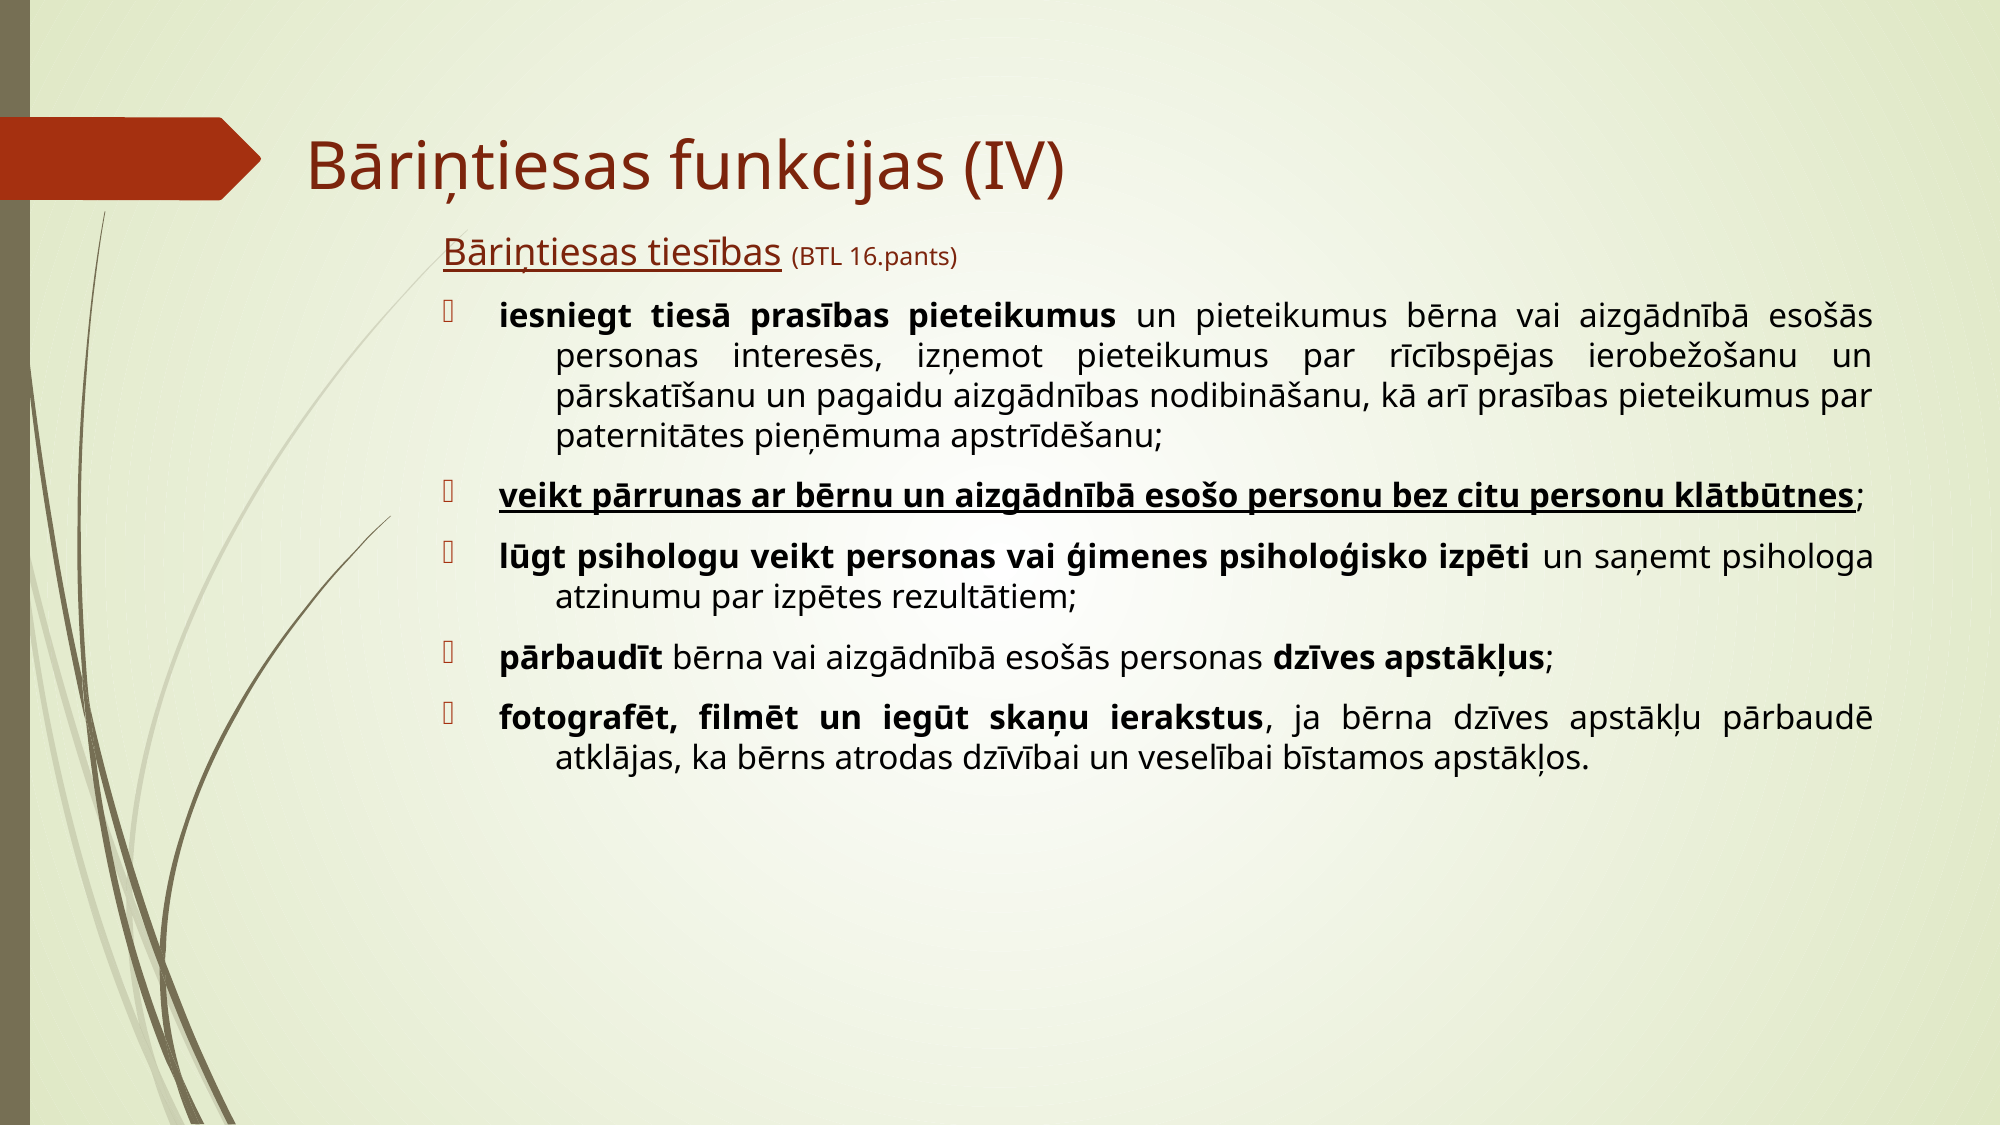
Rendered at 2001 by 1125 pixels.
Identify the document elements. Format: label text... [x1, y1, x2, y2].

list Bāriņtiesas tiesības (BTL 16.pants) iesniegt tiesā prasības pieteikumus un pieteikumus bērna vai aizgādnībā esošās personas interesēs, izņemot pieteikumus par rīcībspējas ierobežošanu un pārskatīšanu un pagaidu aizgādnības nodibināšanu, kā arī prasības pieteikumus par paternitātes pieņēmuma apstrīdēšanu; veikt pārrunas ar bērnu un aizgādnībā esošo personu bez citu personu klātbūtnes; lūgt psihologu veikt personas vai ģimenes psiholoģisko izpēti un saņemt psihologa atzinumu par izpētes rezultātiem; pārbaudīt bērna vai aizgādnībā esošās personas dzīves apstākļus; fotografēt, filmēt un iegūt skaņu ierakstus, ja bērna dzīves apstākļu pārbaudē atklājas, ka bērns atrodas dzīvībai un veselībai bīstamos apstākļos. [427, 220, 1890, 938]
title Bāriņtiesas funkcijas (IV) [290, 115, 1753, 326]
